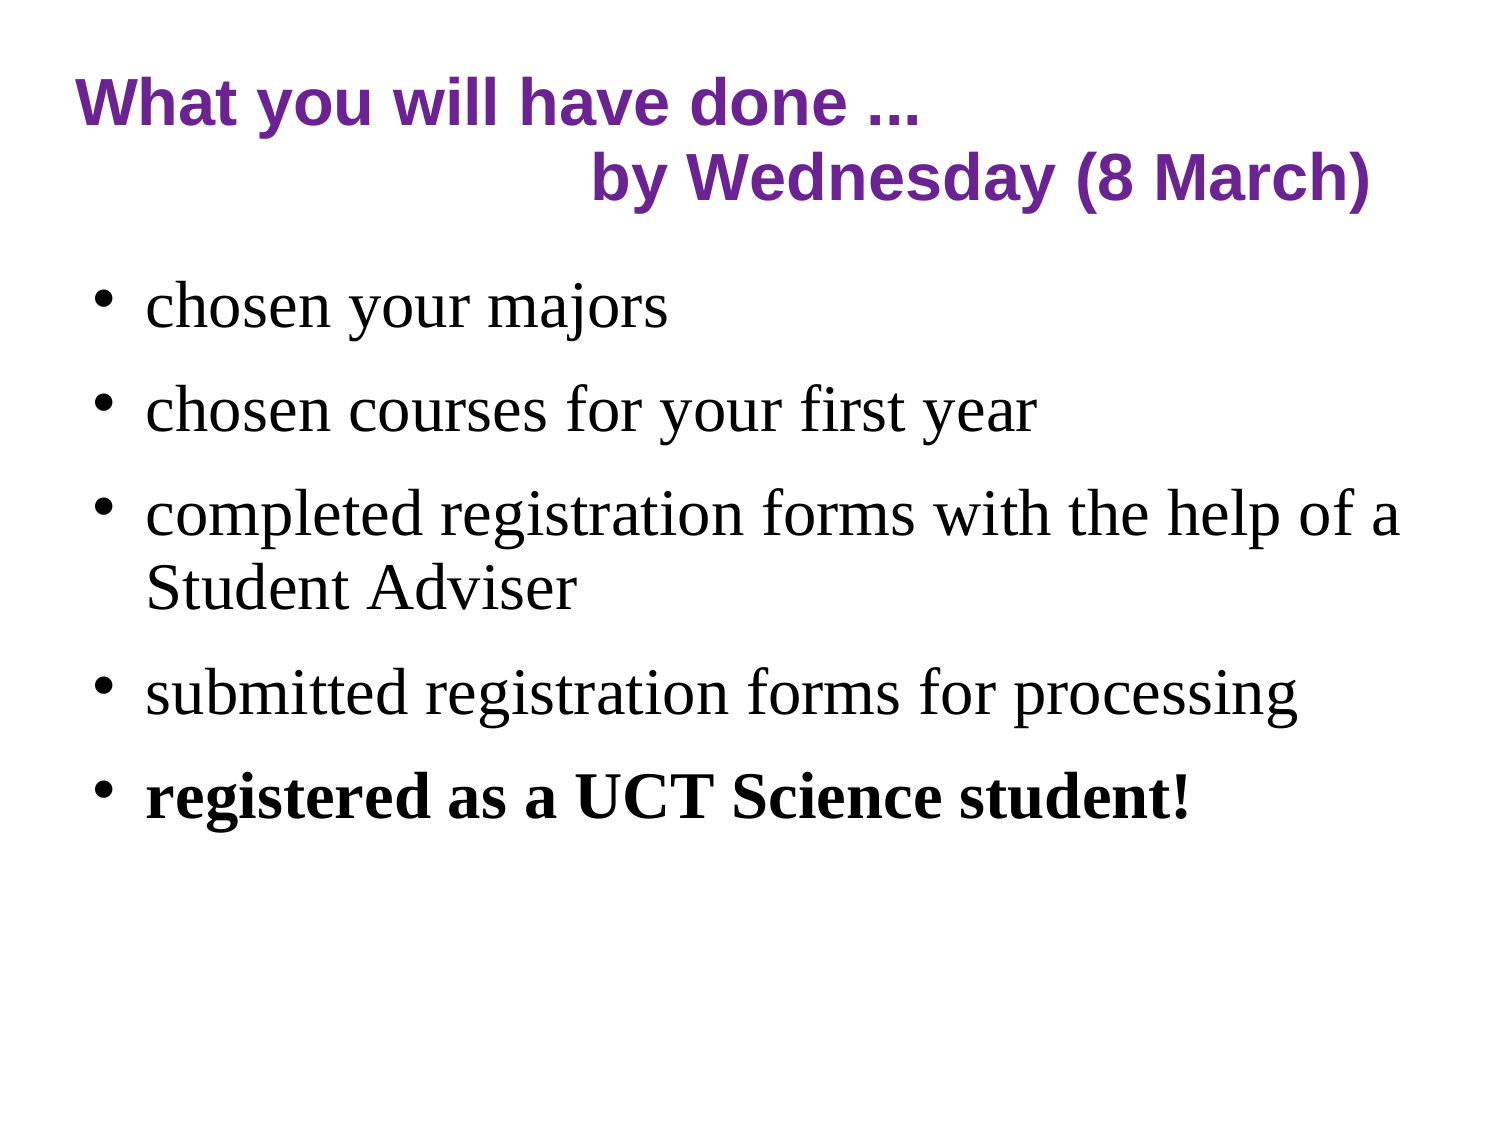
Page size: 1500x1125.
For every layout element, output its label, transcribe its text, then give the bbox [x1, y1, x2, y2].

title What you will have done ... by Wednesday (8 March) [75, 44, 1426, 233]
list chosen your majors chosen courses for your first year completed registration forms with the help of a Student Adviser submitted registration forms for processing registered as a UCT Science student! [75, 263, 1426, 916]
